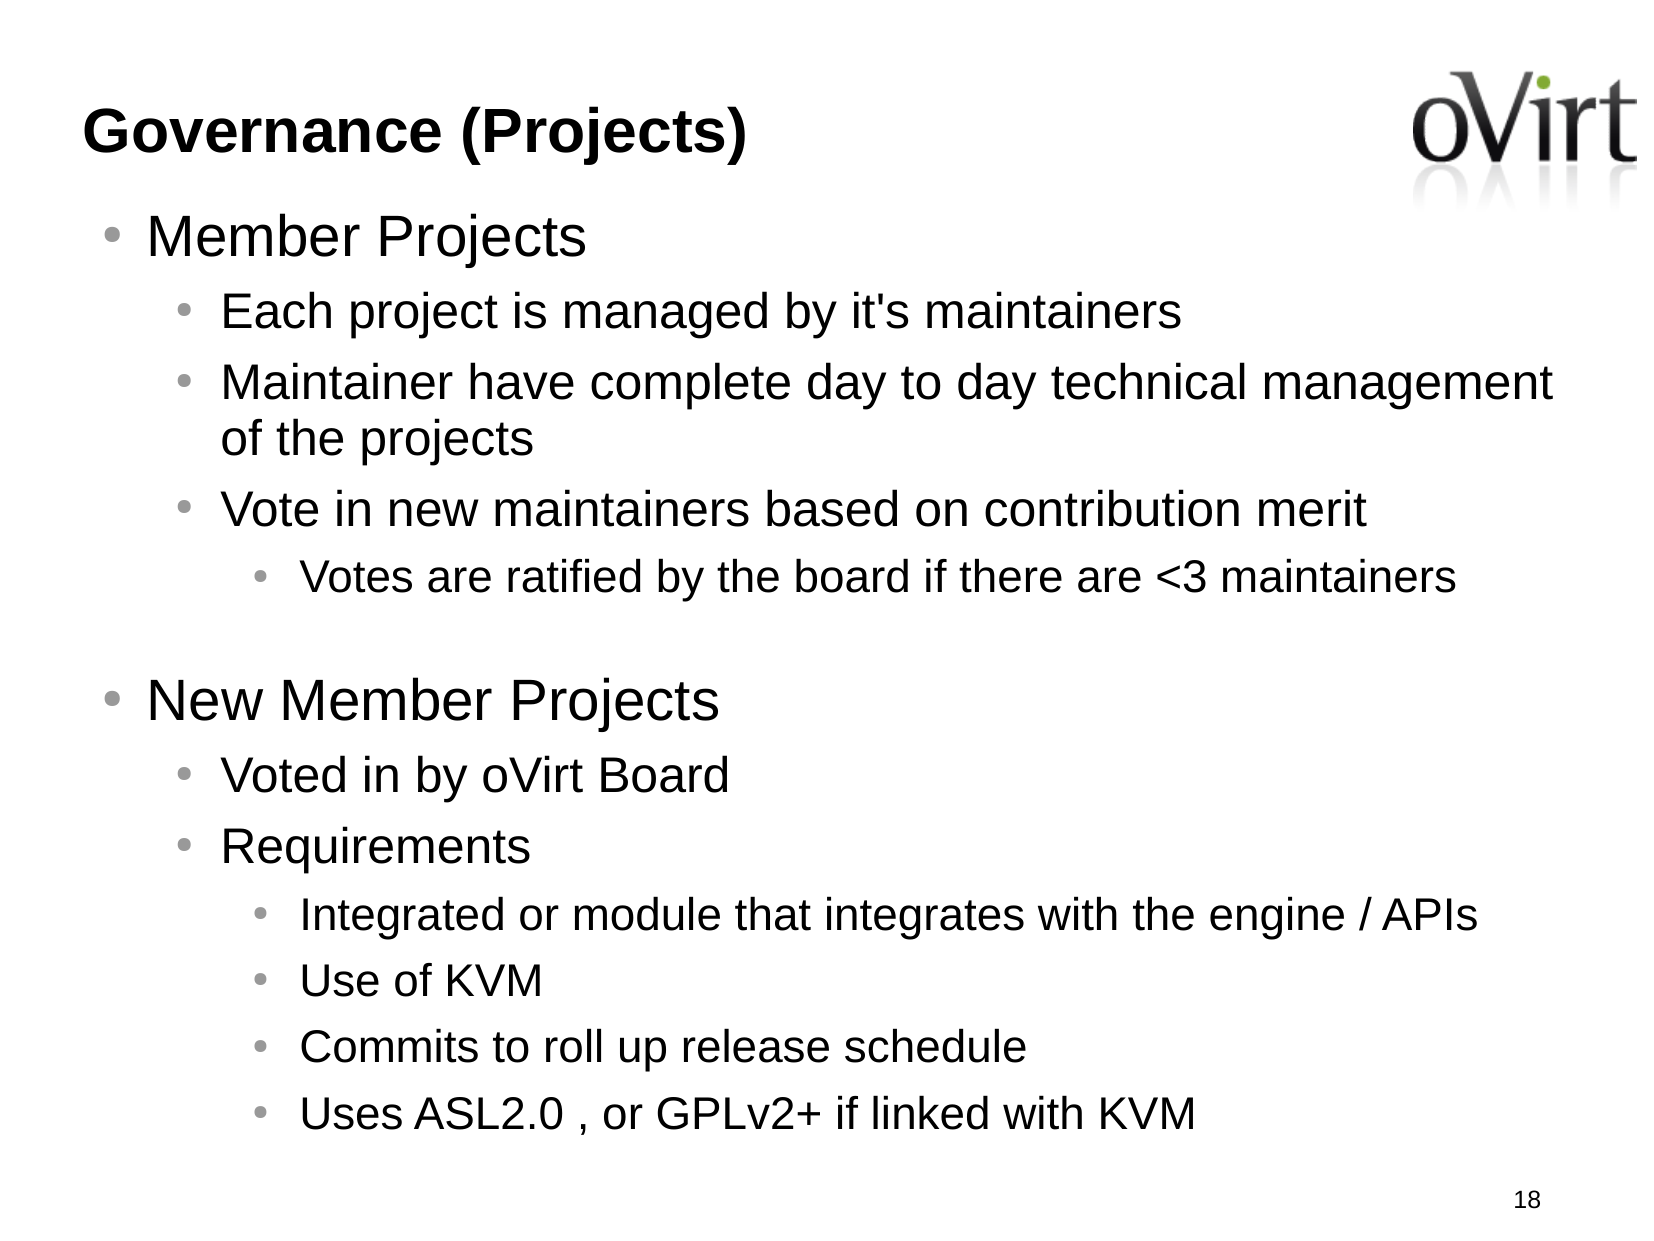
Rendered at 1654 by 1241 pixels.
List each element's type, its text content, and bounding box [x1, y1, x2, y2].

title Governance (Projects) [82, 37, 1571, 226]
picture [1413, 63, 1637, 212]
list Member Projects Each project is managed by it's maintainers Maintainer have complete day to day technical management of the projects Vote in new maintainers based on contribution merit Votes are ratified by the board if there are <3 maintainers New Member Projects Voted in by oVirt Board Requirements Integrated or module that integrates with the engine / APIs Use of KVM Commits to roll up release schedule Uses ASL2.0 , or GPLv2+ if linked with KVM [86, 203, 1576, 1140]
